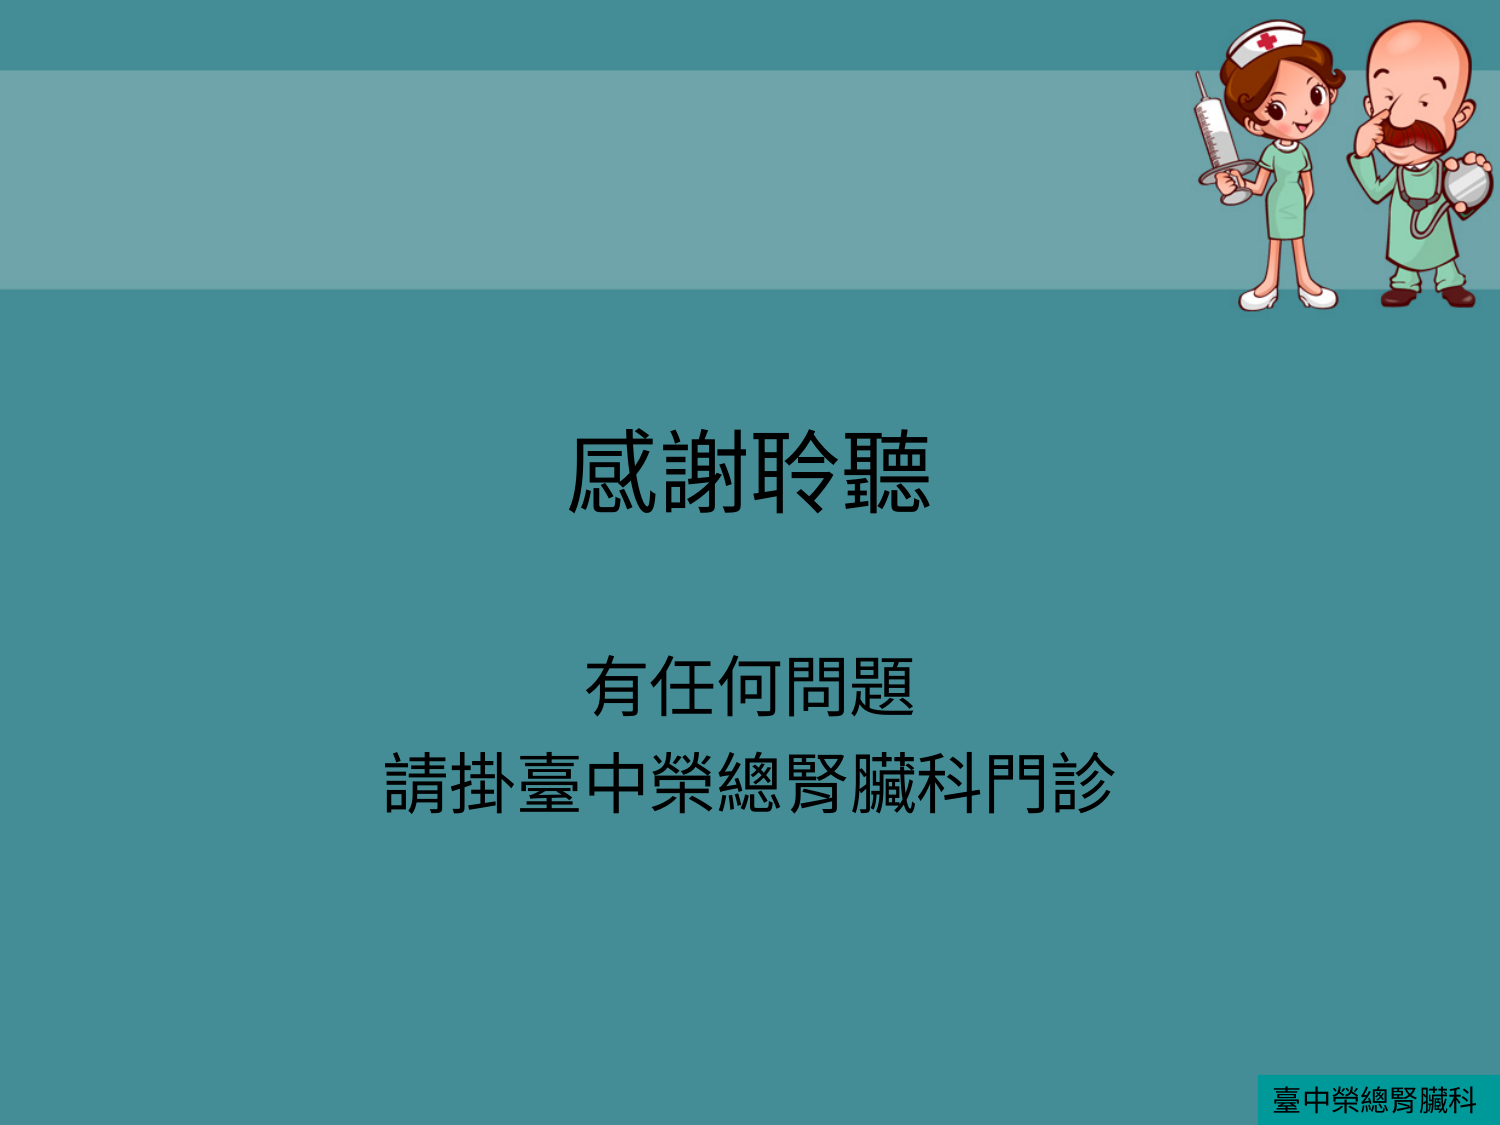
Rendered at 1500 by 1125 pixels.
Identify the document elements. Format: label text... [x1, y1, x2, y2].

title 感謝聆聽 [112, 349, 1388, 591]
subtitle 有任何問題 請掛臺中榮總腎臟科門診 [225, 637, 1276, 925]
